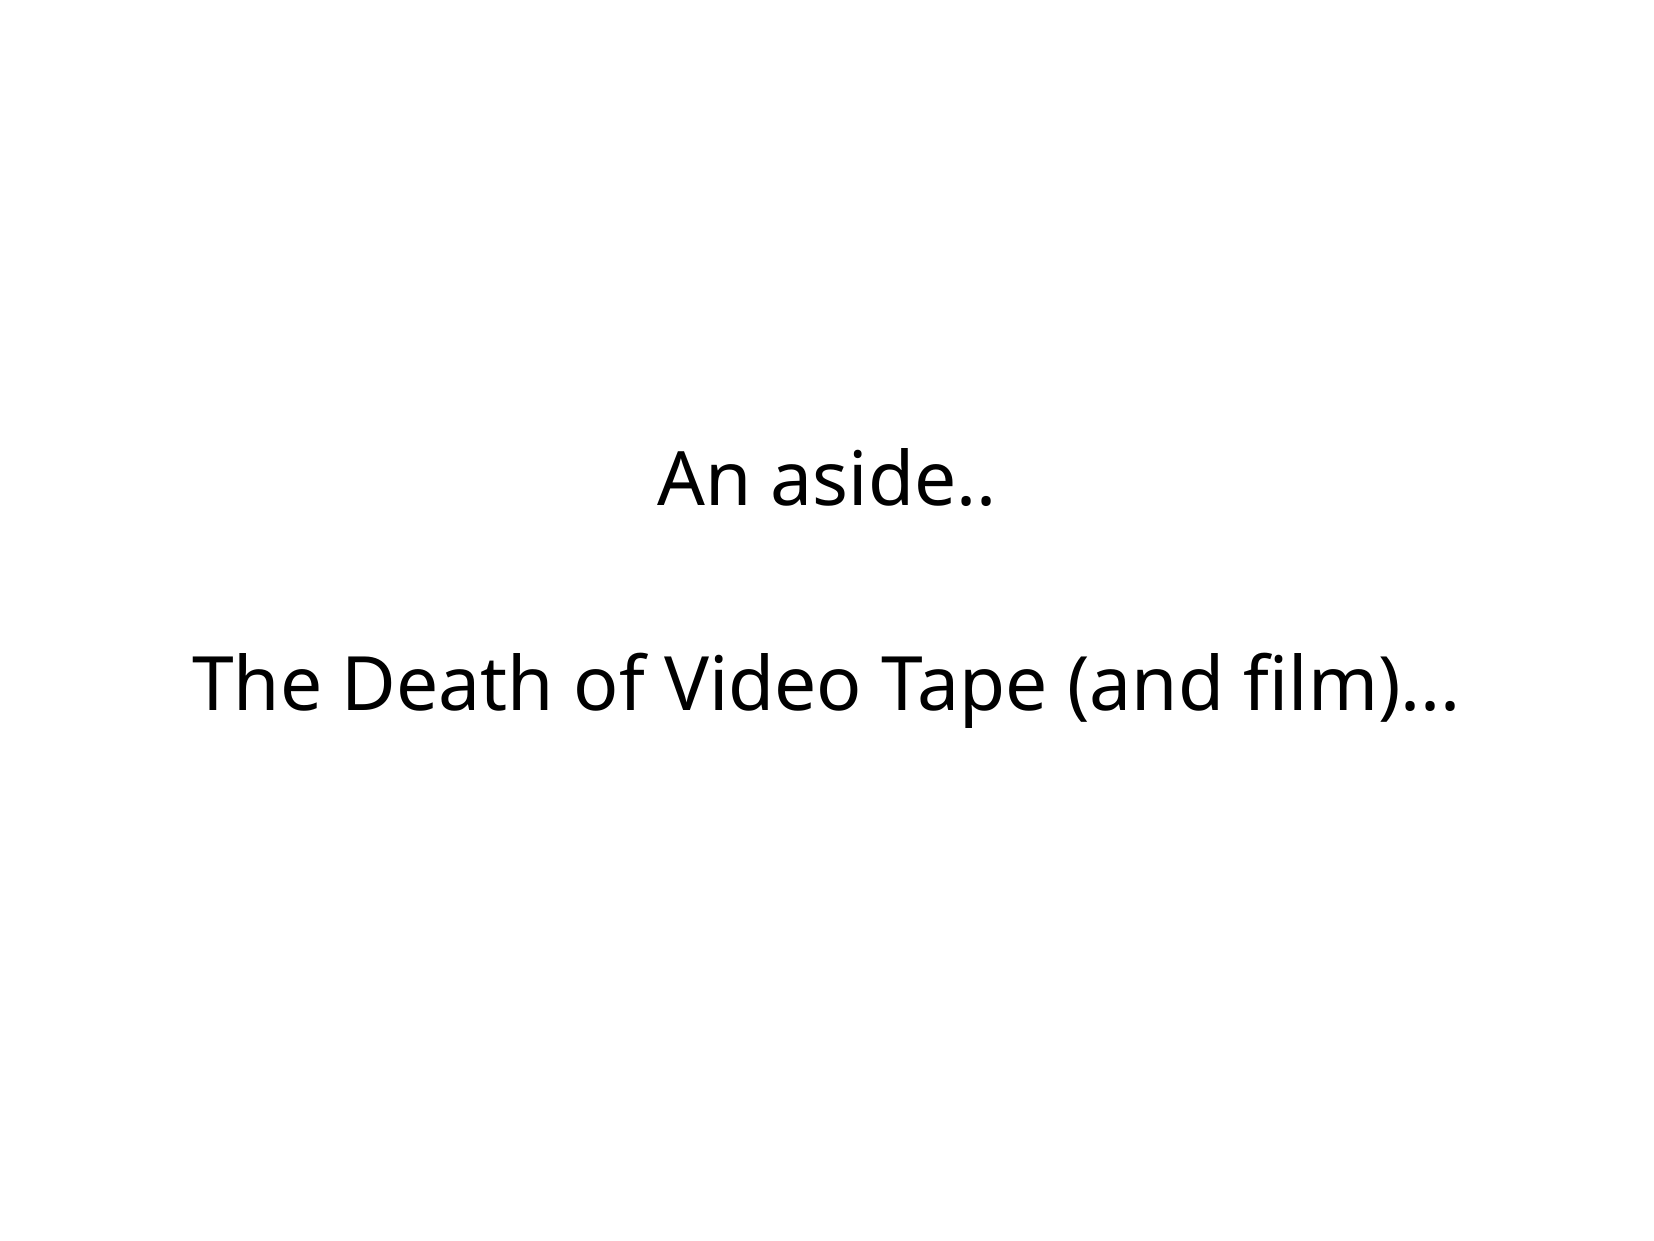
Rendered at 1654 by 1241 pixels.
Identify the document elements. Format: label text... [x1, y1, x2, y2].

subtitle An aside.. The Death of Video Tape (and film)... [82, 56, 1571, 1102]
